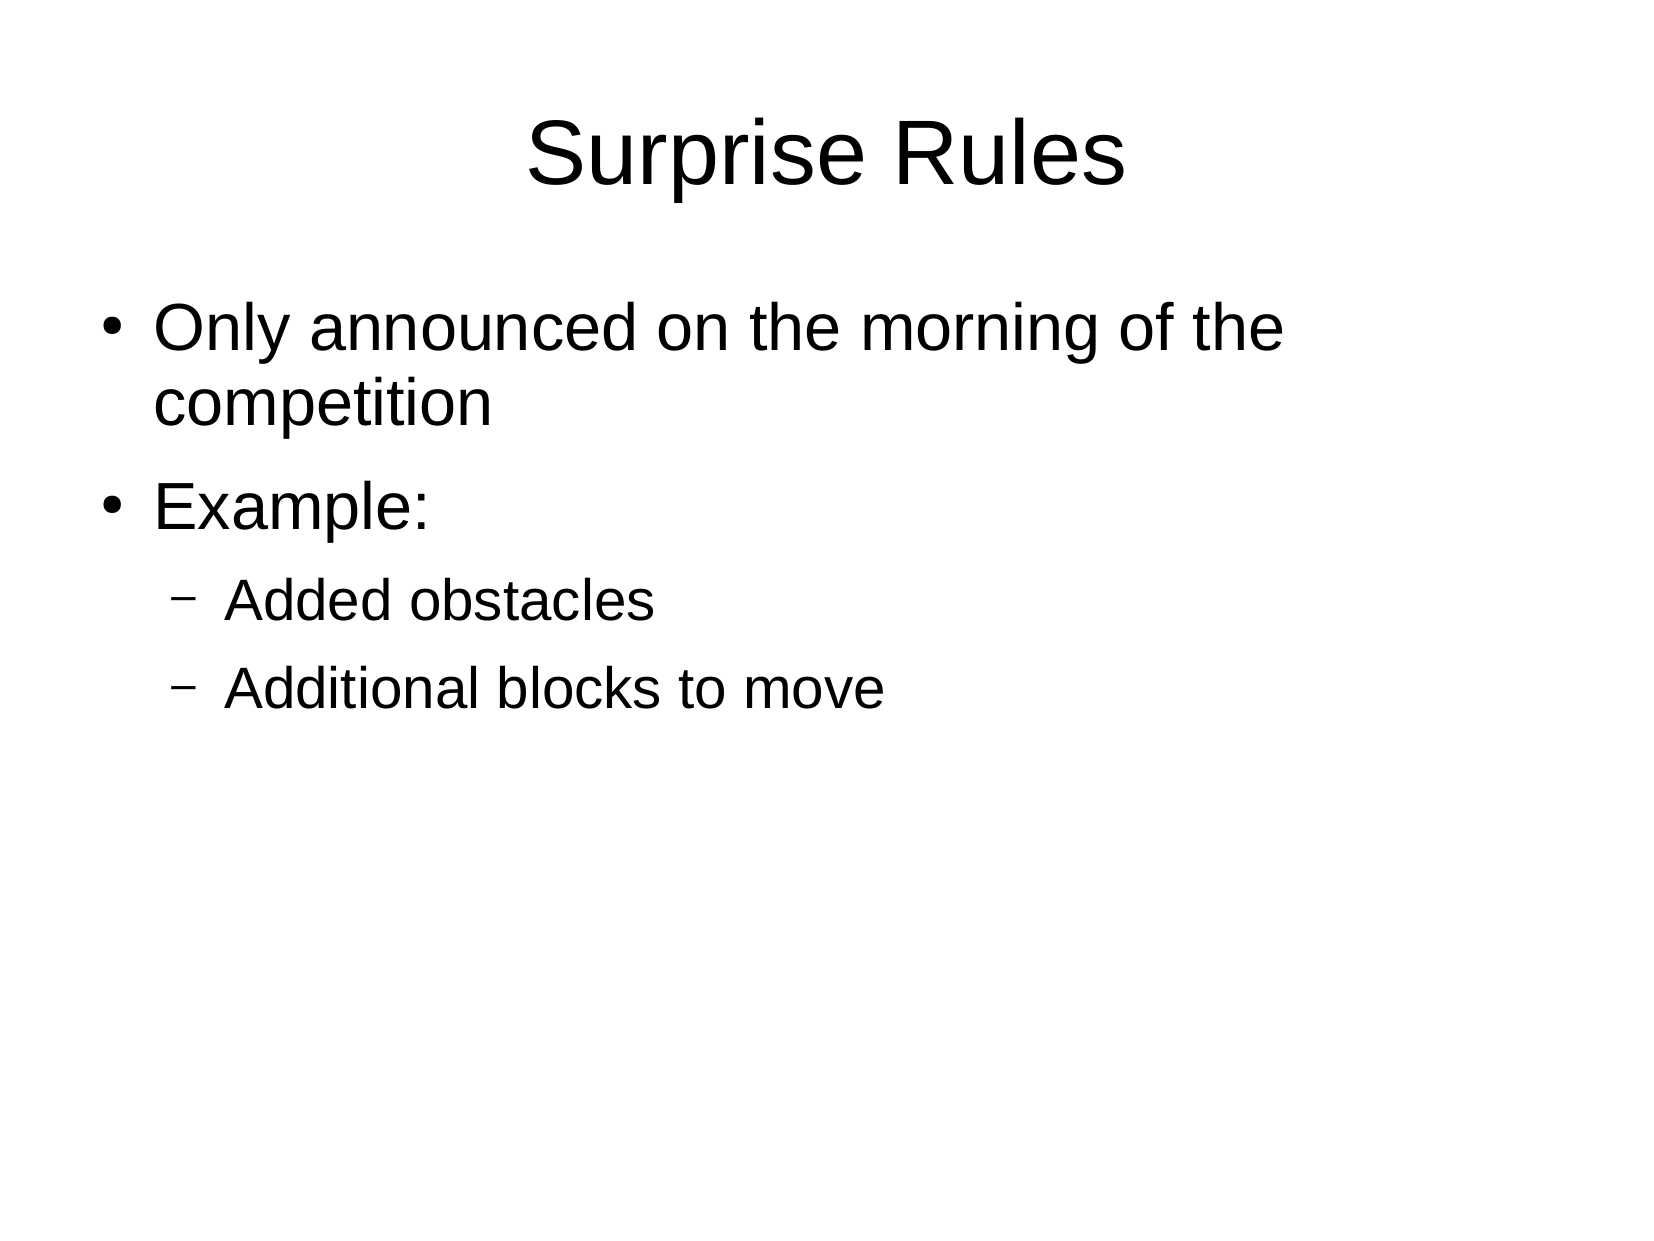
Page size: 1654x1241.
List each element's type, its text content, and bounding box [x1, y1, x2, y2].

list Only announced on the morning of the competition Example: Added obstacles Additional blocks to move [82, 290, 1571, 1010]
title Surprise Rules [82, 49, 1571, 257]
